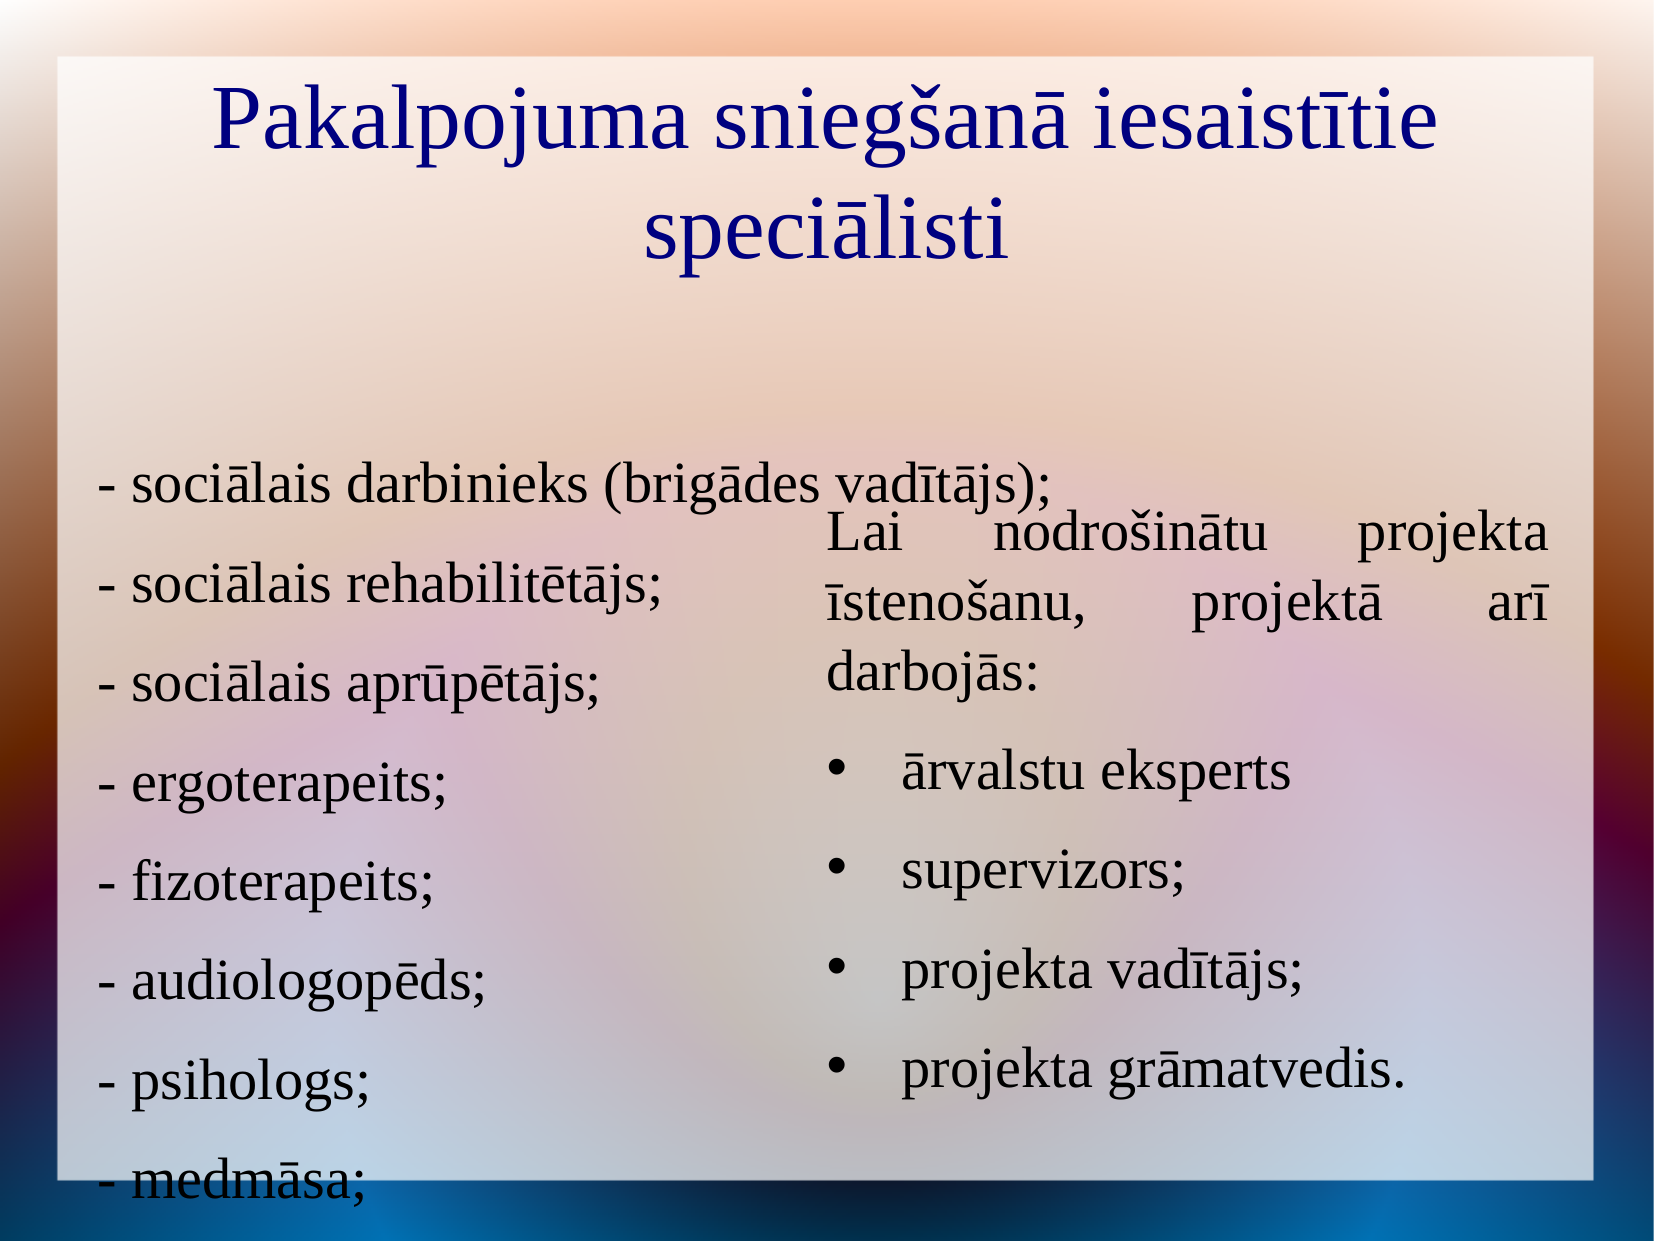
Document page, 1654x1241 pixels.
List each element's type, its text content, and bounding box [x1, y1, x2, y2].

text_box Lai nodrošinātu projekta īstenošanu, projektā arī darbojās: ārvalstu eksperts supervizors; projekta vadītājs; projekta grāmatvedis. [826, 444, 1550, 1147]
title Pakalpojuma sniegšanā iesaistītie speciālisti [82, 57, 1571, 261]
subtitle - sociālais darbinieks (brigādes vadītājs); - sociālais rehabilitētājs; - sociālais aprūpētājs; - ergoterapeits; - fizoterapeits; - audiologopēds; - psihologs; - medmāsa; - pavadonis. [82, 444, 1571, 1173]
